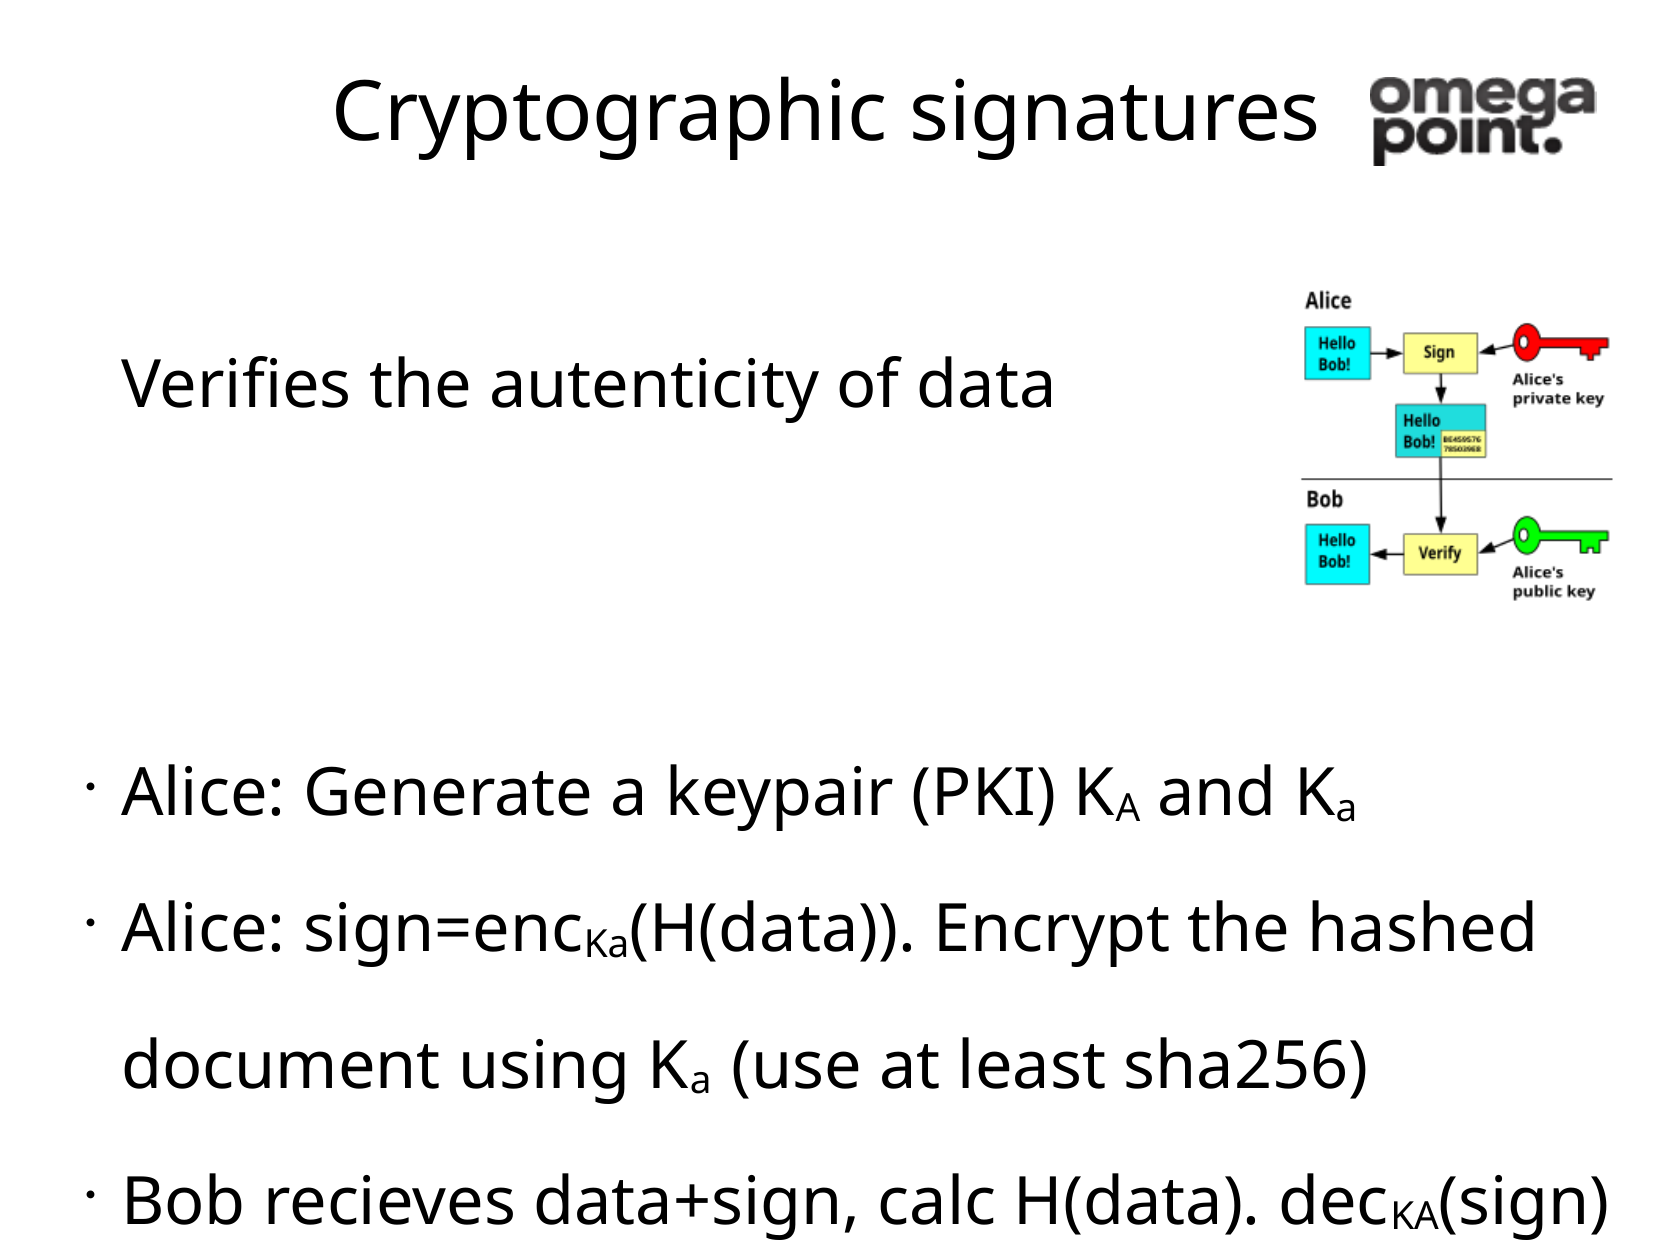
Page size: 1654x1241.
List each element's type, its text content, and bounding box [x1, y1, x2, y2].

text_box Cryptographic signatures [82, 0, 1571, 265]
text_box Verifies the autenticity of data Alice: Generate a keypair (PKI) KA and Ka Alice: sign=encKa(H(data)). Encrypt the hashed document using Ka (use at least sha256) Bob recieves data+sign, calc H(data). decKA(sign) = H(data)? Decrypts signature using KA [70, 283, 1654, 1196]
picture [1370, 77, 1597, 166]
picture [1286, 278, 1630, 615]
